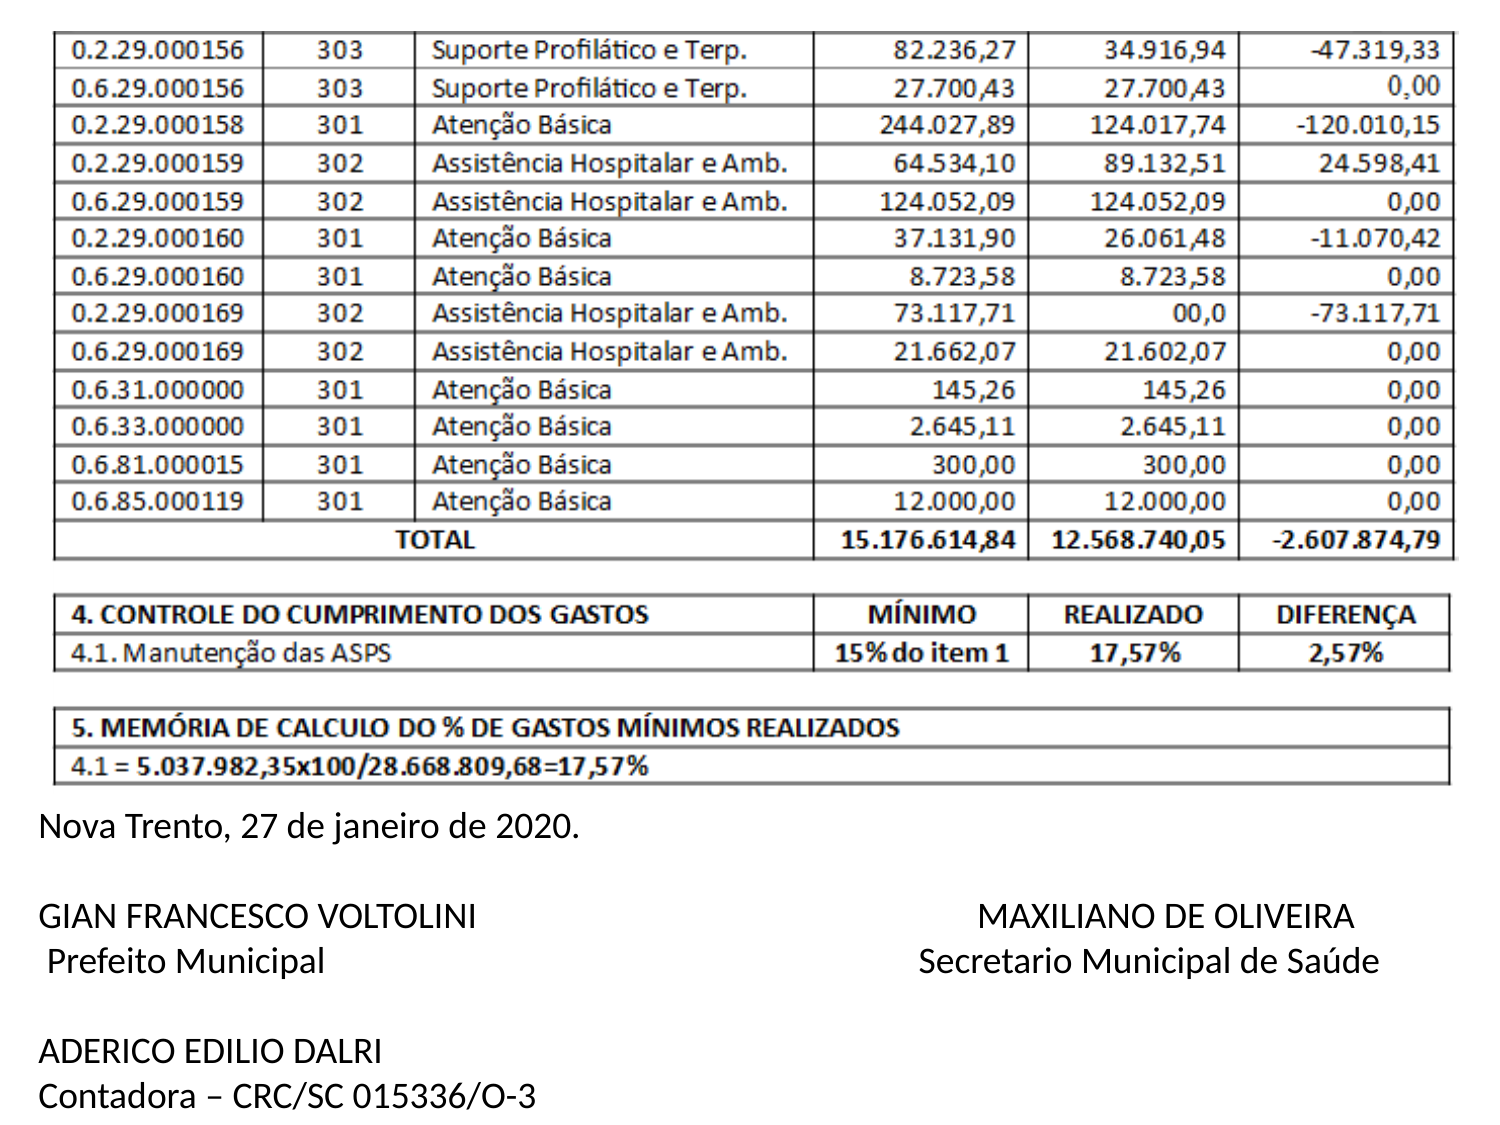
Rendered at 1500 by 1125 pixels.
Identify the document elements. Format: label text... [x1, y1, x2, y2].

text_box Nova Trento, 27 de janeiro de 2020. GIAN FRANCESCO VOLTOLINI MAXILIANO DE OLIVEIRA Prefeito Municipal Secretario Municipal de Saúde ADERICO EDILIO DALRI Contadora – CRC/SC 015336/O-3 [23, 794, 1465, 1124]
picture [52, 31, 1459, 794]
